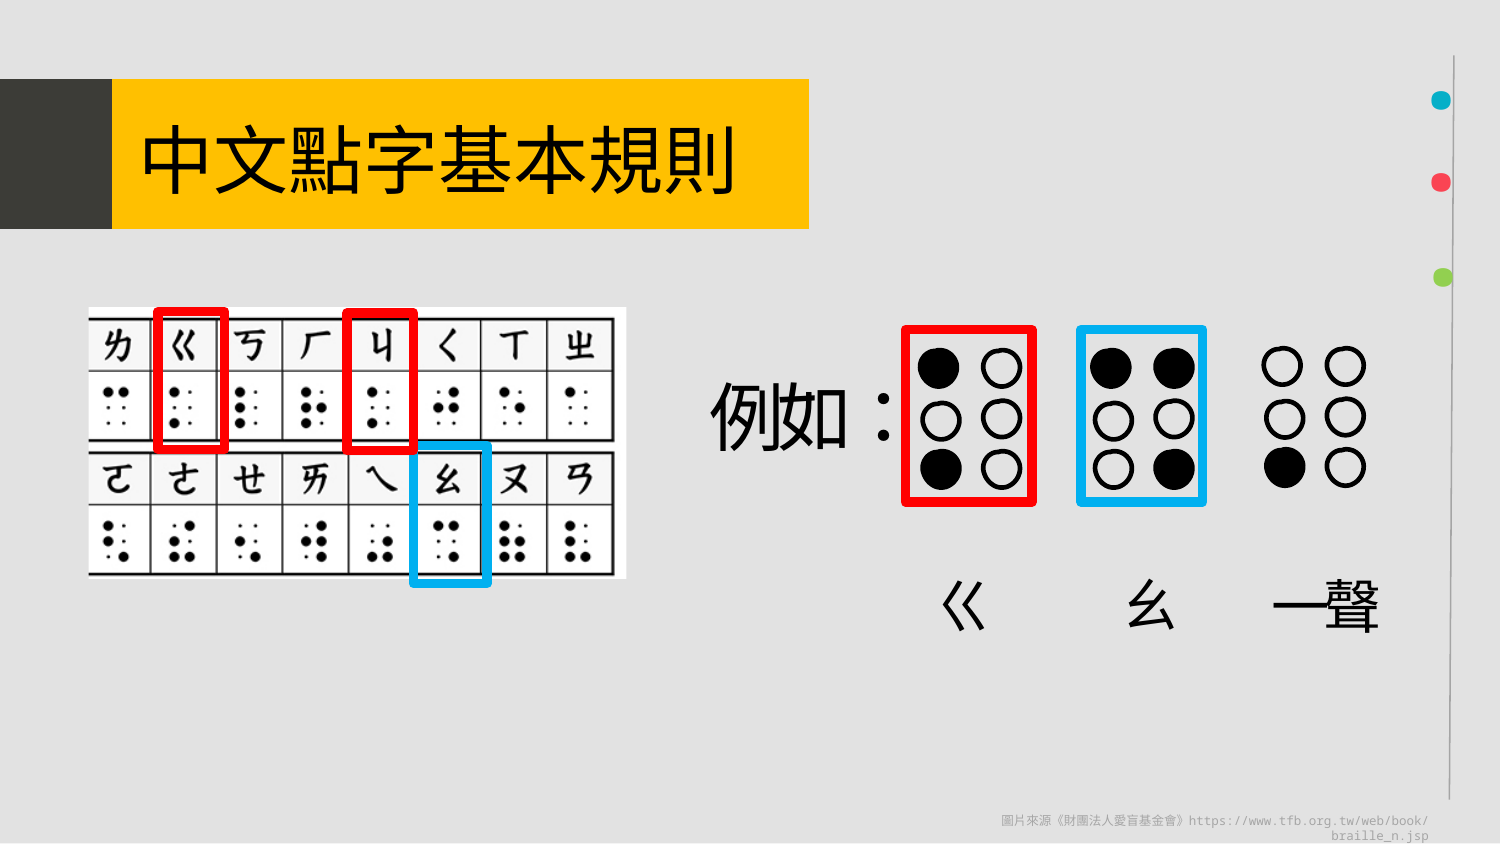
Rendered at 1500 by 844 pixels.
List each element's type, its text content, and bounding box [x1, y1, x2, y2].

text_box [1155, 451, 1193, 488]
text_box ㄍ [920, 562, 1014, 649]
picture [418, 451, 481, 578]
picture [352, 318, 409, 446]
text_box [1155, 350, 1193, 387]
text_box [1266, 449, 1304, 486]
text_box [922, 451, 960, 488]
text_box 例如： [694, 363, 897, 470]
text_box 圖片來源《財團法人愛盲基金會》https://www.tfb.org.tw/web/book/braille_n.jsp [986, 804, 1500, 836]
text_box 一聲 [1256, 562, 1459, 649]
text_box 中文點字基本規則 [123, 106, 791, 213]
picture [88, 307, 627, 579]
picture [163, 316, 220, 445]
text_box [1092, 350, 1130, 387]
text_box [0, 79, 809, 229]
text_box ㄠ [1105, 561, 1199, 647]
text_box [920, 350, 957, 387]
